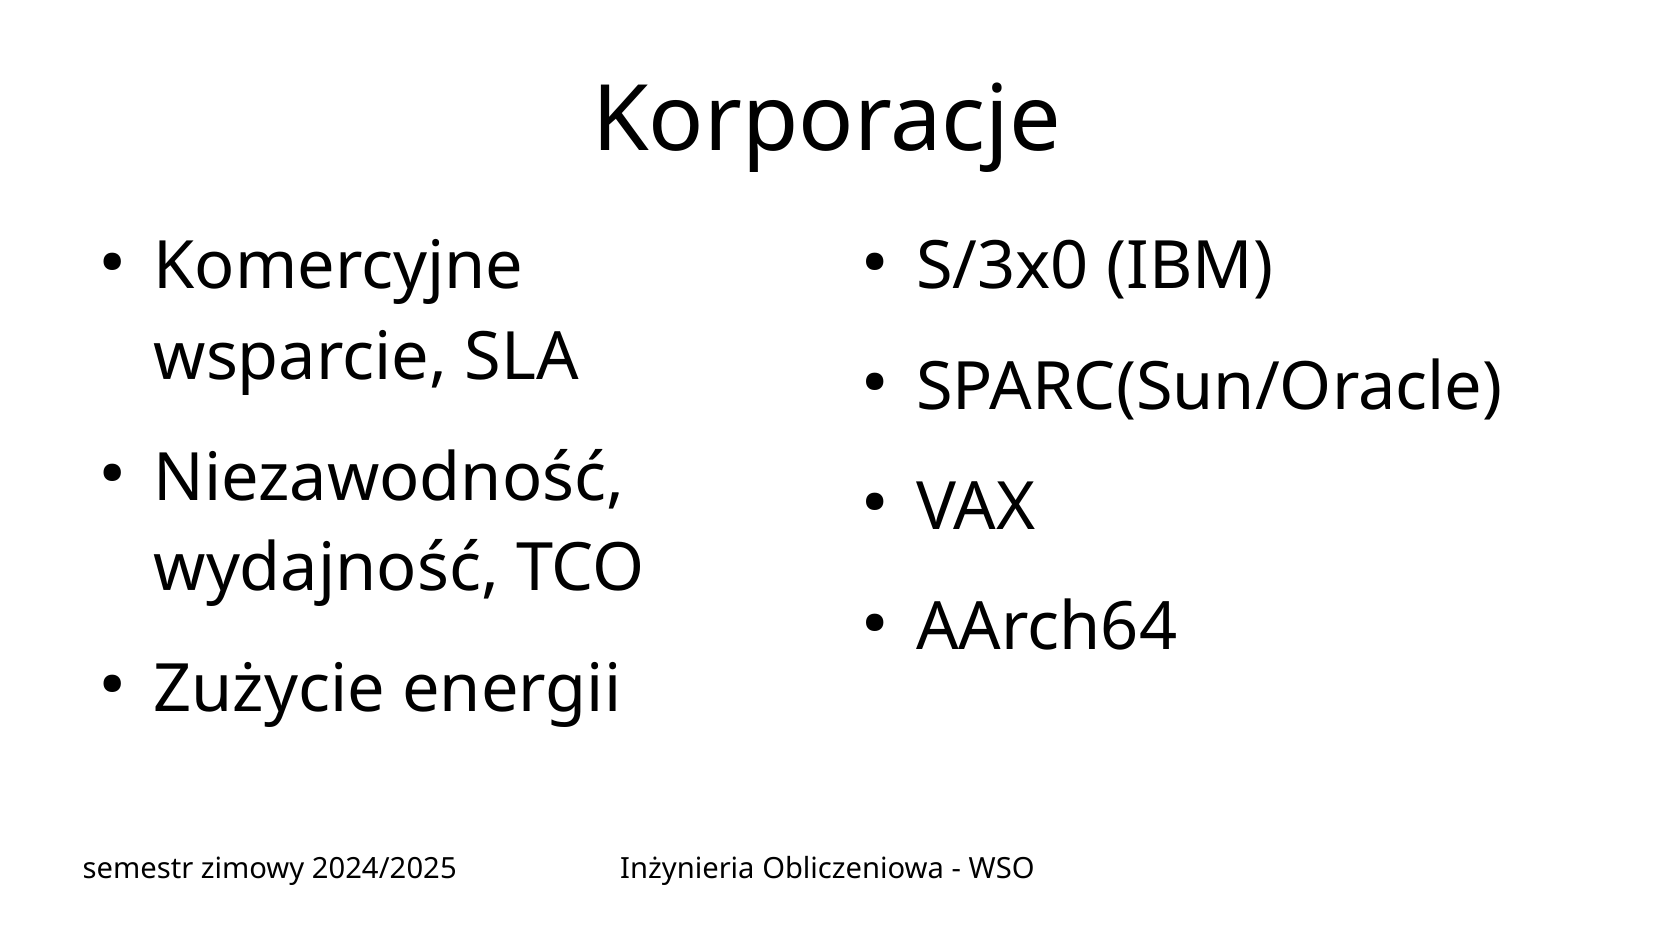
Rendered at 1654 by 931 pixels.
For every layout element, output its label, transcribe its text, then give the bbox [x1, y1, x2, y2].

title Korporacje [82, 37, 1571, 193]
list Komercyjne wsparcie, SLA Niezawodność, wydajność, TCO Zużycie energii [82, 217, 809, 758]
list S/3x0 (IBM) SPARC(Sun/Oracle) VAX AArch64 [845, 217, 1572, 758]
